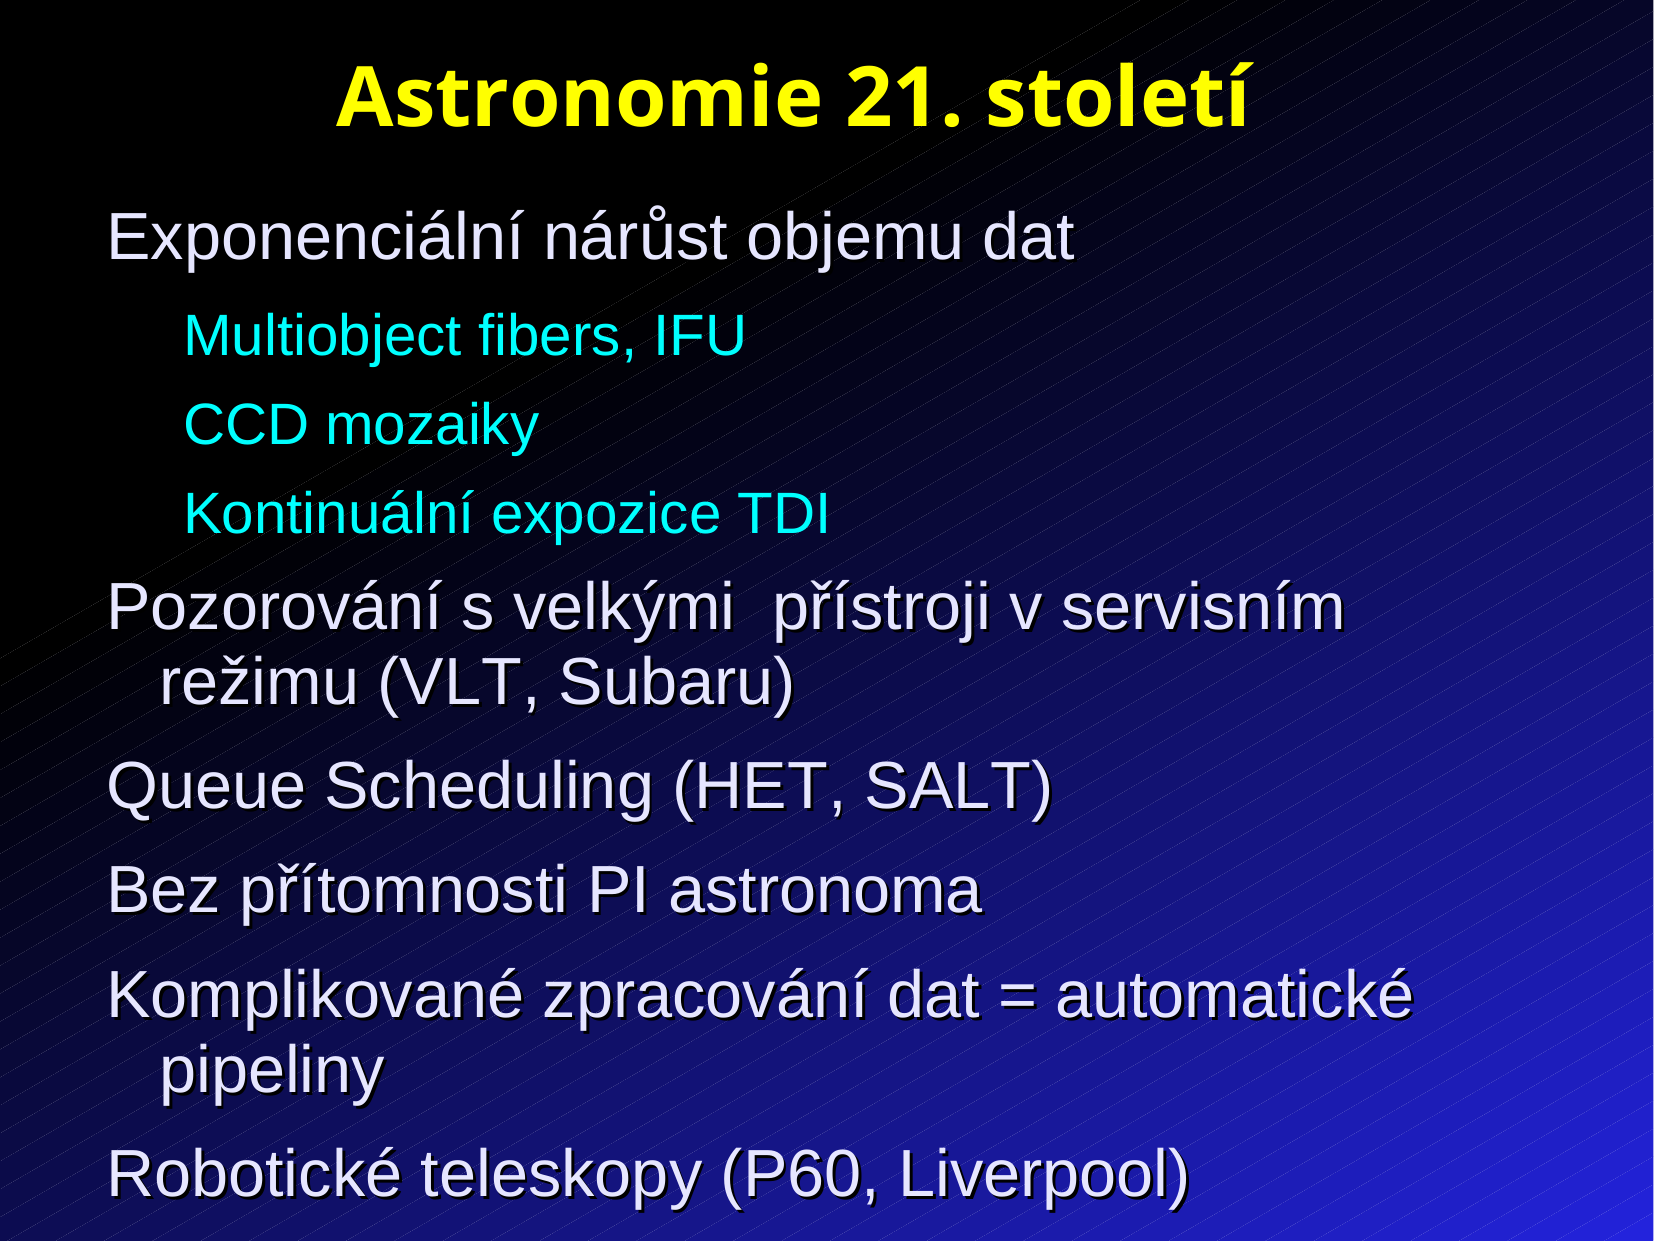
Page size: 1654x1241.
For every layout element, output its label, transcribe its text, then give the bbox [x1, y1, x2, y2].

list Exponenciální nárůst objemu dat Multiobject fibers, IFU CCD mozaiky Kontinuální expozice TDI Pozorování s velkými přístroji v servisním režimu (VLT, Subaru) Queue Scheduling (HET, SALT) Bez přítomnosti PI astronoma Komplikované zpracování dat = automatické pipeliny Robotické teleskopy (P60, Liverpool) [88, 198, 1506, 1211]
title Astronomie 21. století [82, 10, 1506, 178]
